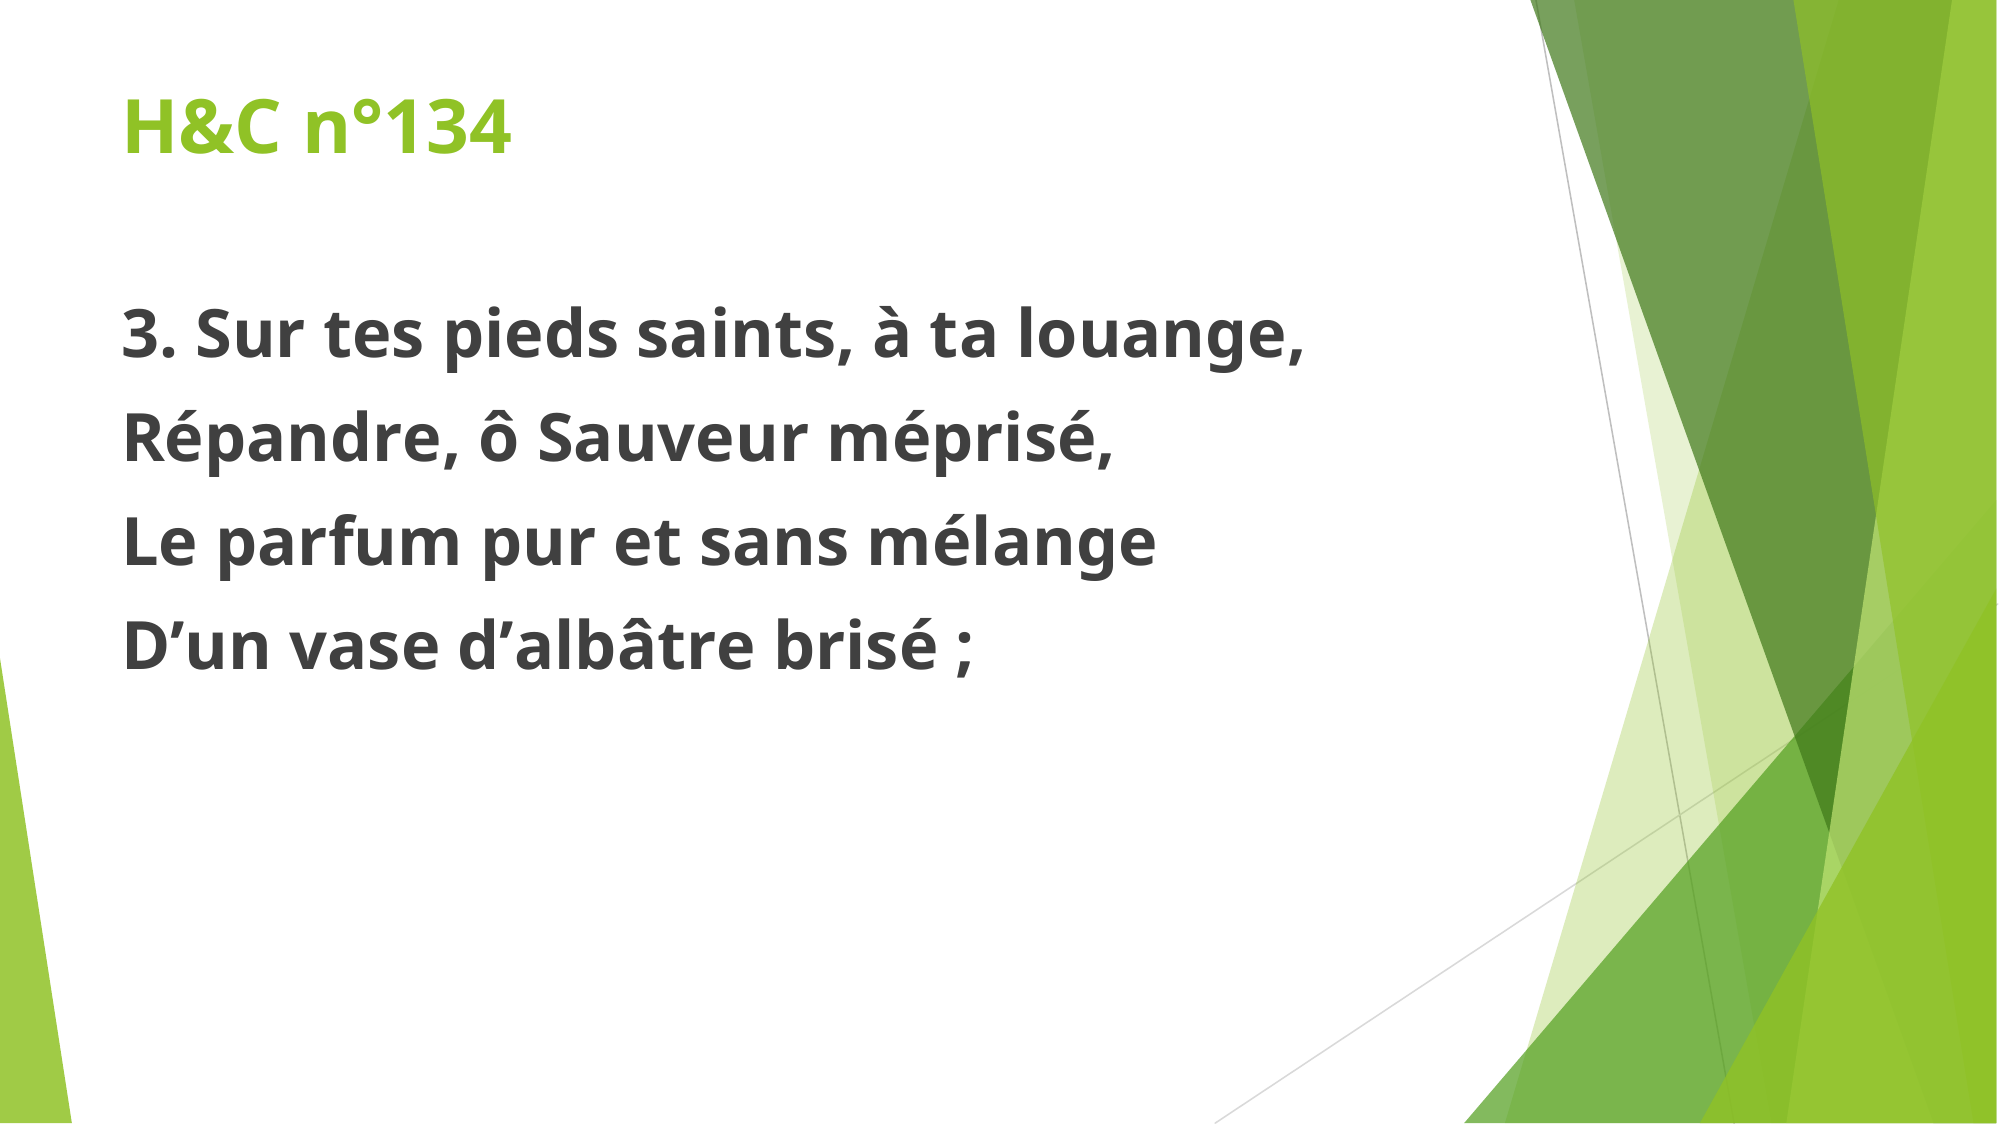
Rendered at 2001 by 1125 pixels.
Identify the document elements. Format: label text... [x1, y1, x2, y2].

text_box H&C n°134 [106, 70, 1522, 178]
text_box 3. Sur tes pieds saints, à ta louange, Répandre, ô Sauveur méprisé, Le parfum pur et sans mélange D’un vase d’albâtre brisé ; [106, 271, 2001, 1037]
